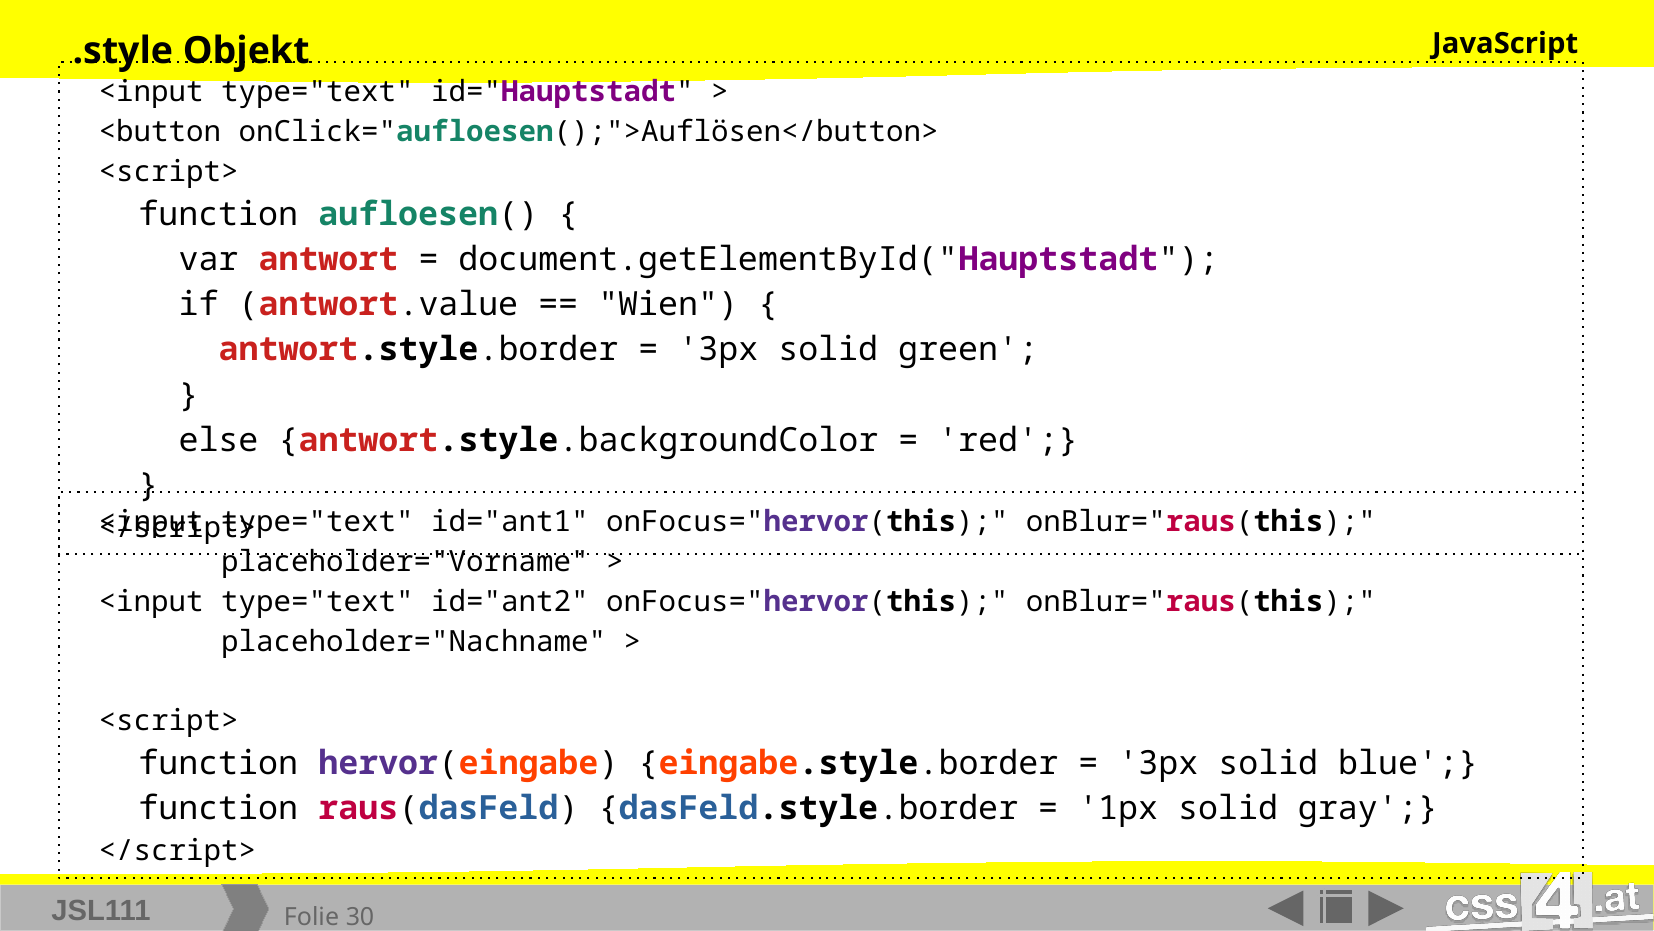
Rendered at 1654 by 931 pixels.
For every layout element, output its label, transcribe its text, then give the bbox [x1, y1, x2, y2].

text_box [0, 0, 1654, 83]
text_box Folie <Foliennummer> [269, 891, 542, 931]
text_box [0, 861, 1654, 931]
text_box JSL111 [36, 886, 209, 931]
text_box <input type="text" id="Hauptstadt" > <button onClick="aufloesen();">Auflösen</button> <script> function aufloesen() { var antwort = document.getElementById("Hauptstadt"); if (antwort.value == "Wien") { antwort.style.border = '3px solid green'; } else {antwort.style.backgroundColor = 'red';} } </script> [59, 118, 1583, 499]
text_box JavaScript [1417, 15, 1607, 60]
text_box <input type="text" id="ant1" onFocus="hervor(this);" onBlur="raus(this);" placeholder="Vorname" > <input type="text" id="ant2" onFocus="hervor(this);" onBlur="raus(this);" placeholder="Nachname" > <script> function hervor(eingabe) {eingabe.style.border = '3px solid blue';} function raus(dasFeld) {dasFeld.style.border = '1px solid gray';} </script> [59, 530, 1583, 840]
picture [1426, 872, 1654, 931]
text_box .style Objekt [57, 16, 469, 69]
